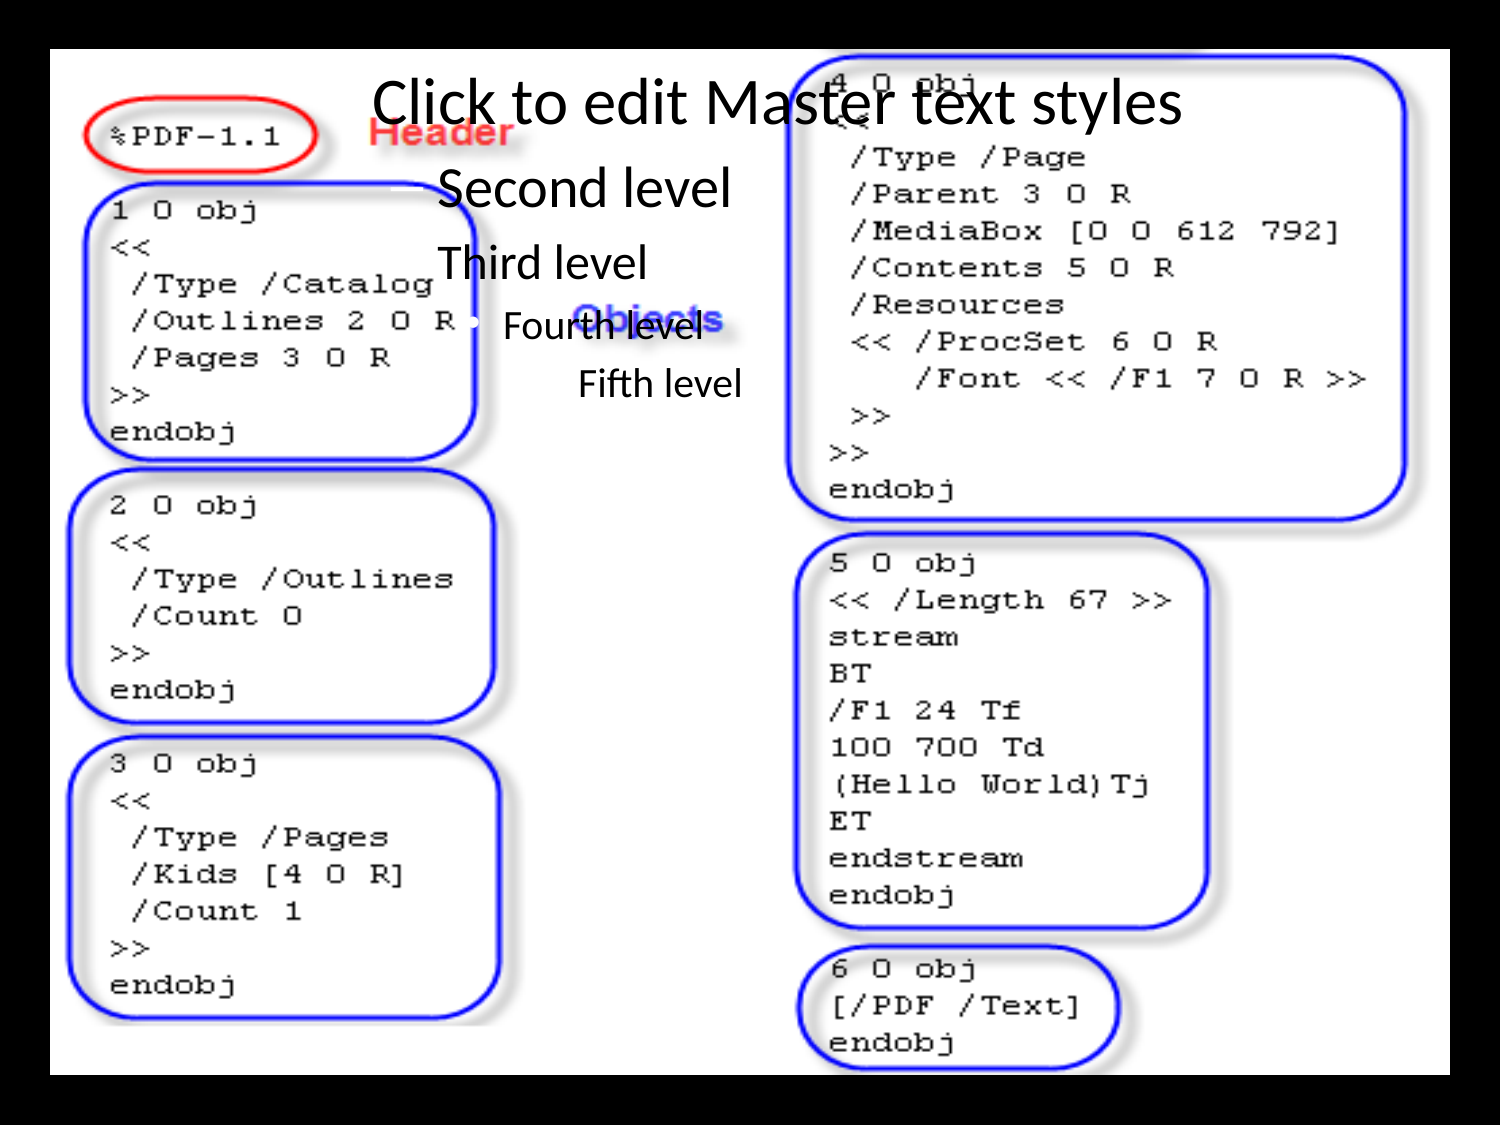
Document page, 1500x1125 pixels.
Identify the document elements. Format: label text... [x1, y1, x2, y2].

picture [50, 49, 1450, 1075]
title Hello-world.pdf [75, 45, 1425, 49]
